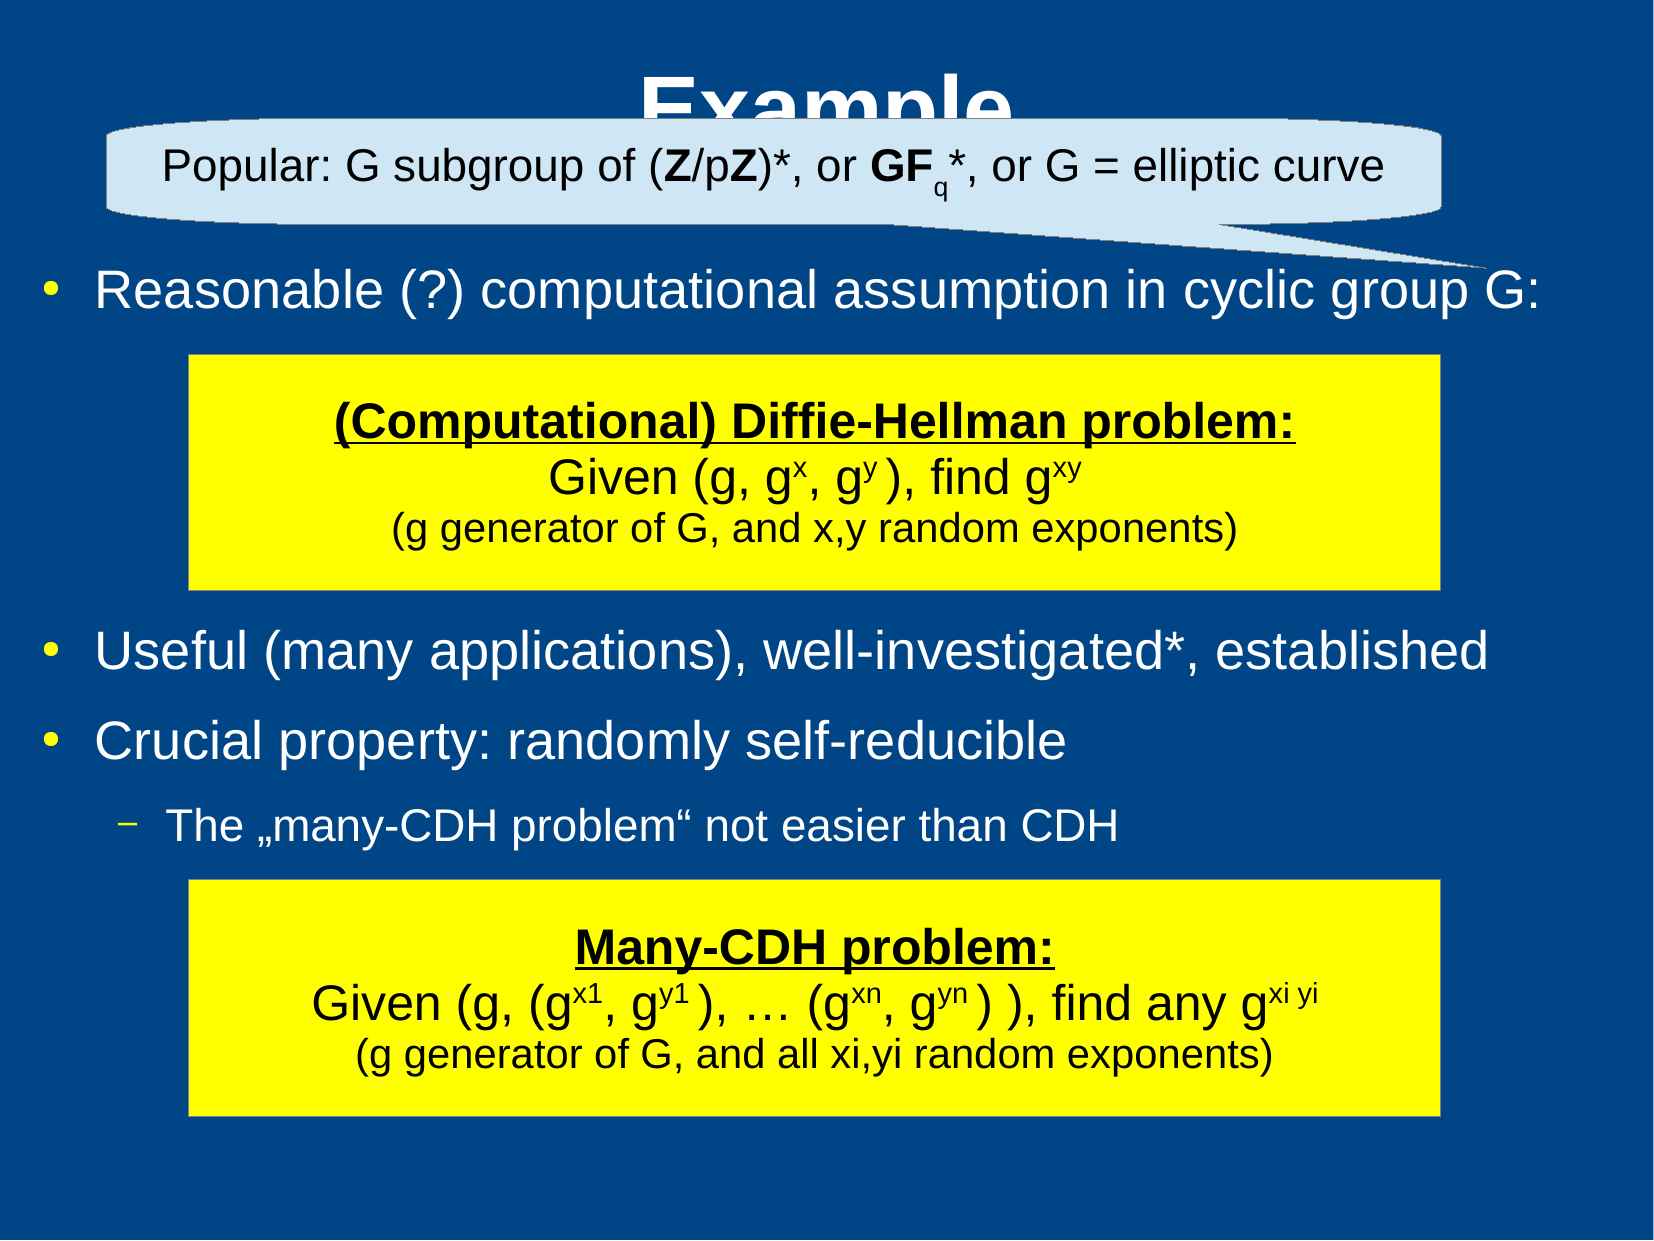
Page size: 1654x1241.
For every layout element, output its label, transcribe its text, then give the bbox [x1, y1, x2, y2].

list Reasonable (?) computational assumption in cyclic group G: Useful (many applications), well-investigated*, established Crucial property: randomly self-reducible The „many-CDH problem“ not easier than CDH [23, 259, 1642, 1063]
text_box Popular: G subgroup of (Z/pZ)*, or GFq*, or G = elliptic curve [106, 118, 1487, 269]
title Example [11, 5, 1642, 213]
text_box Many-CDH problem: Given (g, (gx1, gy1 ), … (gxn, gyn ) ), find any gxi yi (g generator of G, and all xi,yi random exponents) [188, 879, 1441, 1117]
text_box (Computational) Diffie-Hellman problem: Given (g, gx, gy ), find gxy (g generator of G, and x,y random exponents) [188, 354, 1441, 591]
